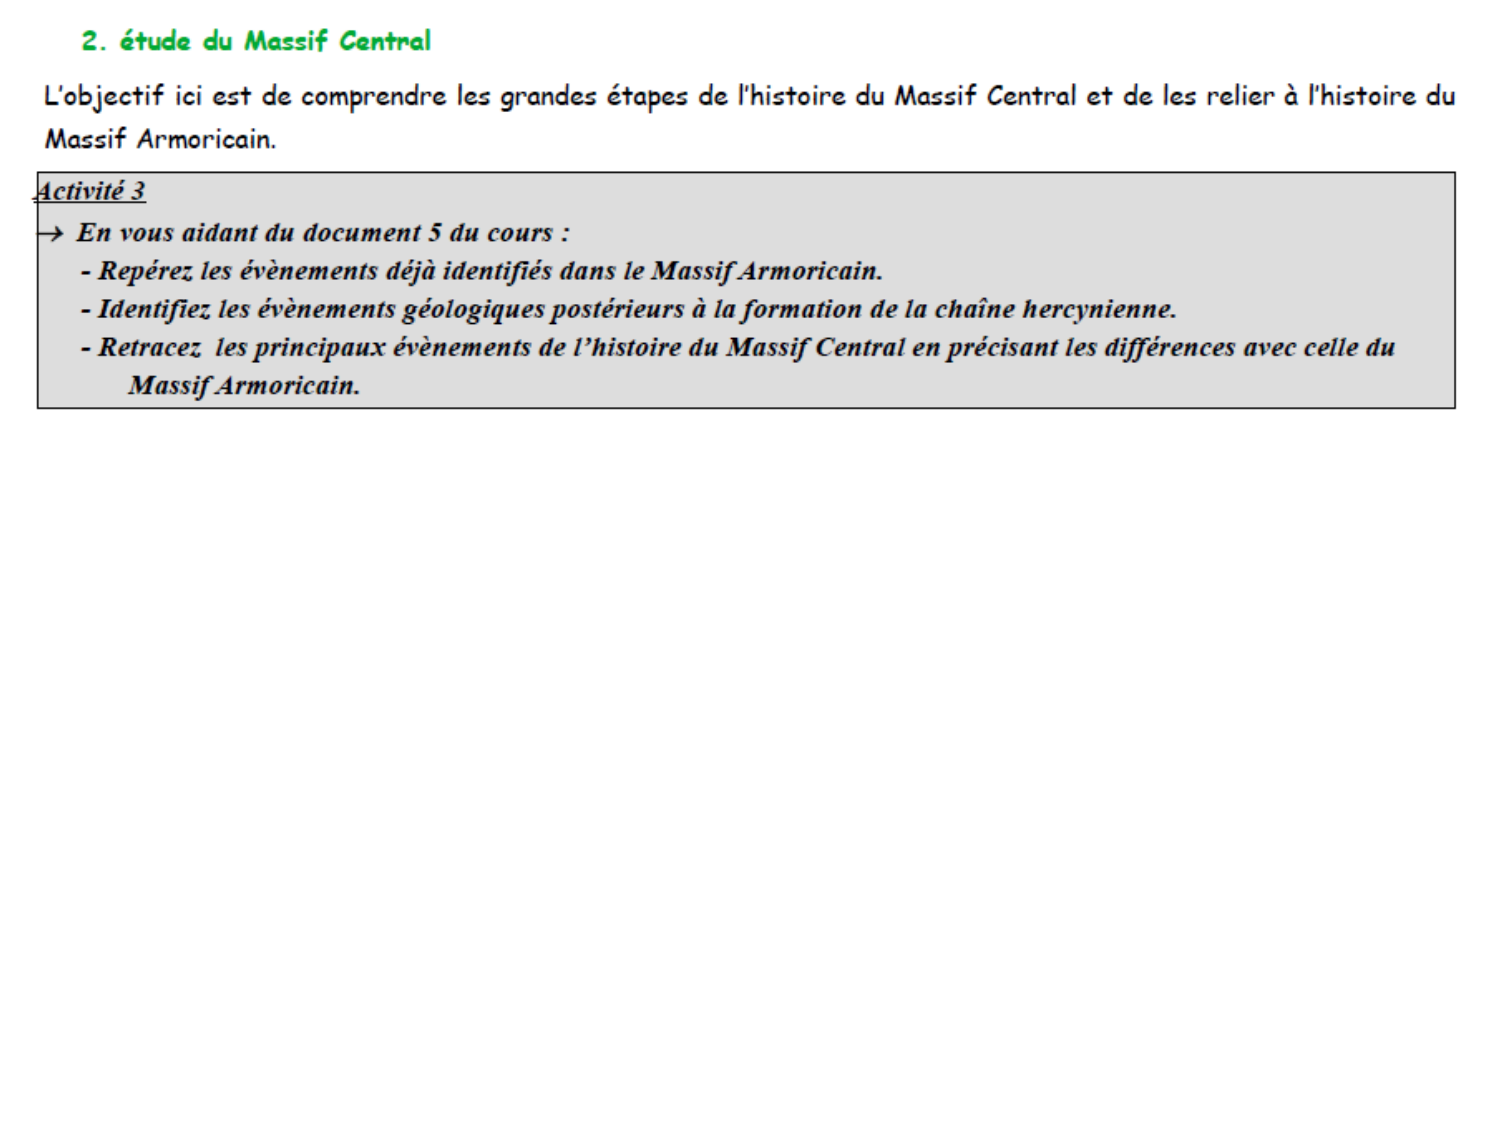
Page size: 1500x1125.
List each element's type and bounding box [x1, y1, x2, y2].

picture [19, 14, 1465, 426]
